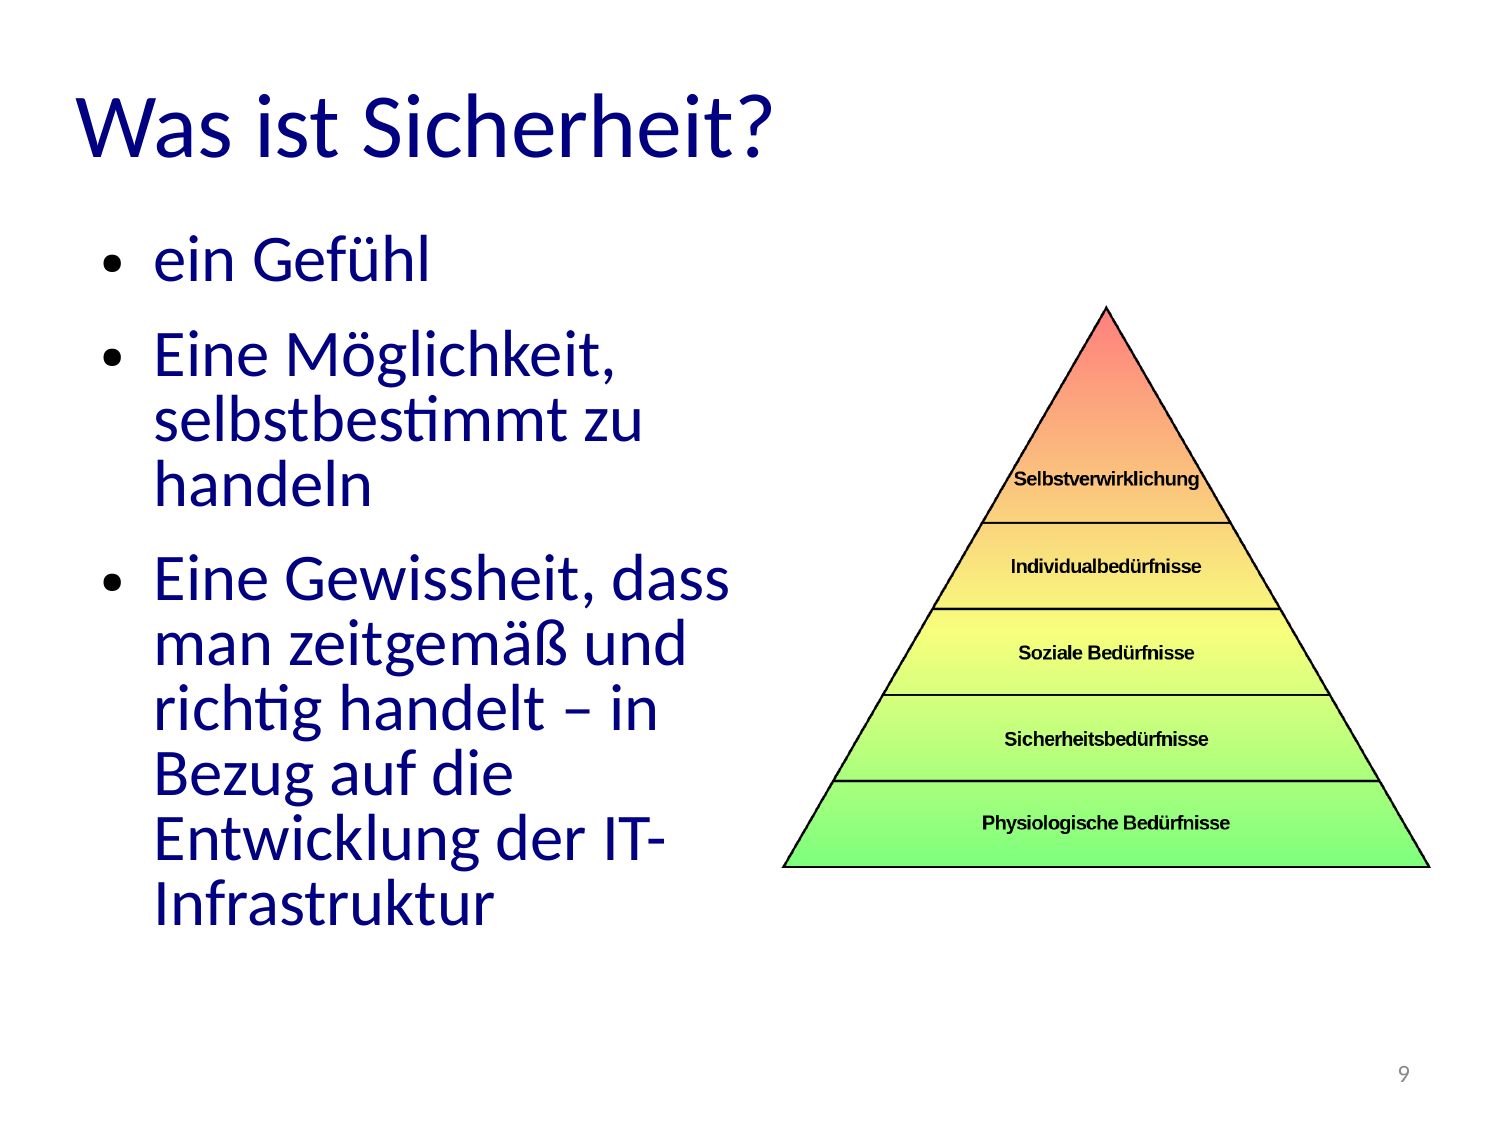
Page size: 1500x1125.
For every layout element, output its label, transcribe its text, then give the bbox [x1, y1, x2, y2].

list ein Gefühl Eine Möglichkeit, selbstbestimmt zu handeln Eine Gewissheit, dass man zeitgemäß und richtig handelt – in Bezug auf die Entwicklung der IT-Infrastruktur [82, 233, 768, 999]
picture [781, 305, 1431, 868]
title Was ist Sicherheit? [75, 47, 1441, 231]
